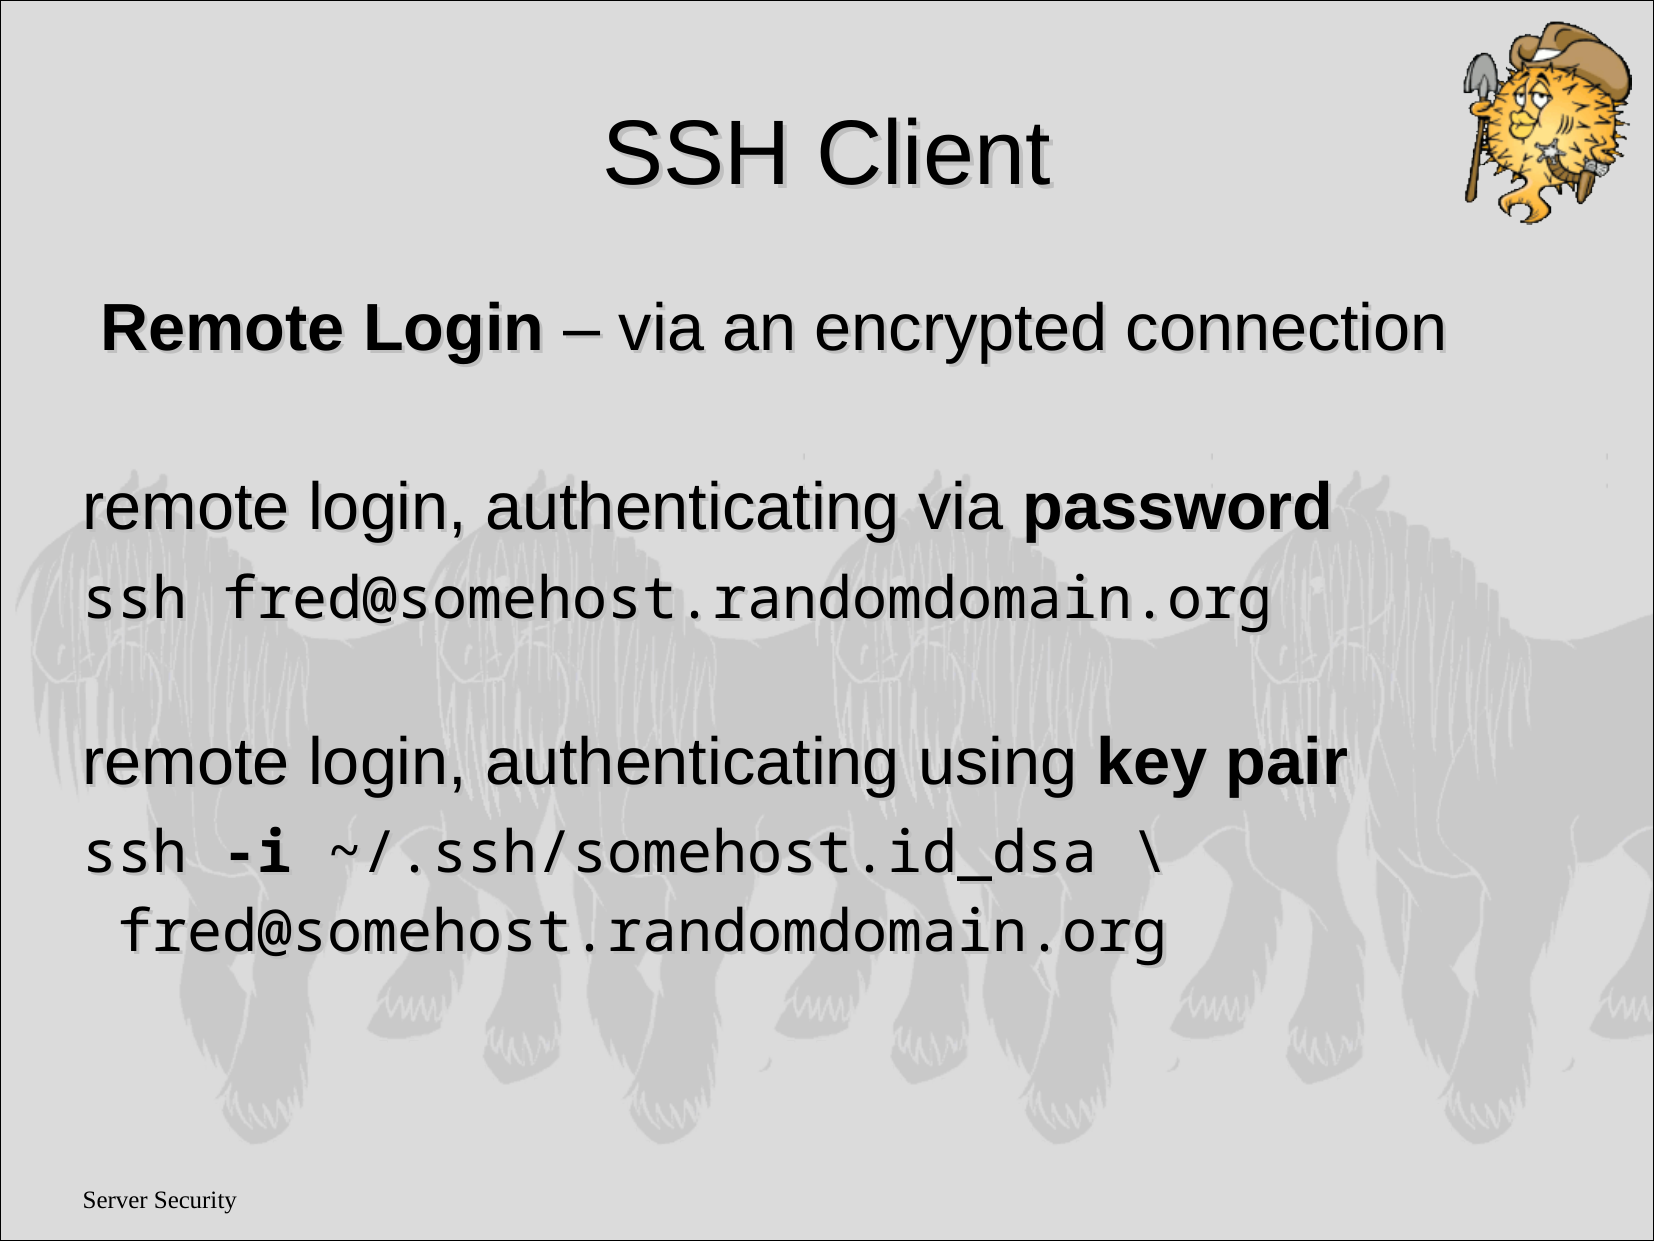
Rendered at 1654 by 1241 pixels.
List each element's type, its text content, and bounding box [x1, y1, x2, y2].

title SSH Client [82, 56, 1571, 250]
list Remote Login – via an encrypted connection remote login, authenticating via password ssh fred@somehost.randomdomain.org remote login, authenticating using key pair ssh -i ~/.ssh/somehost.id_dsa \ fred@somehost.randomdomain.org [82, 290, 1571, 1094]
picture [1462, 20, 1632, 225]
